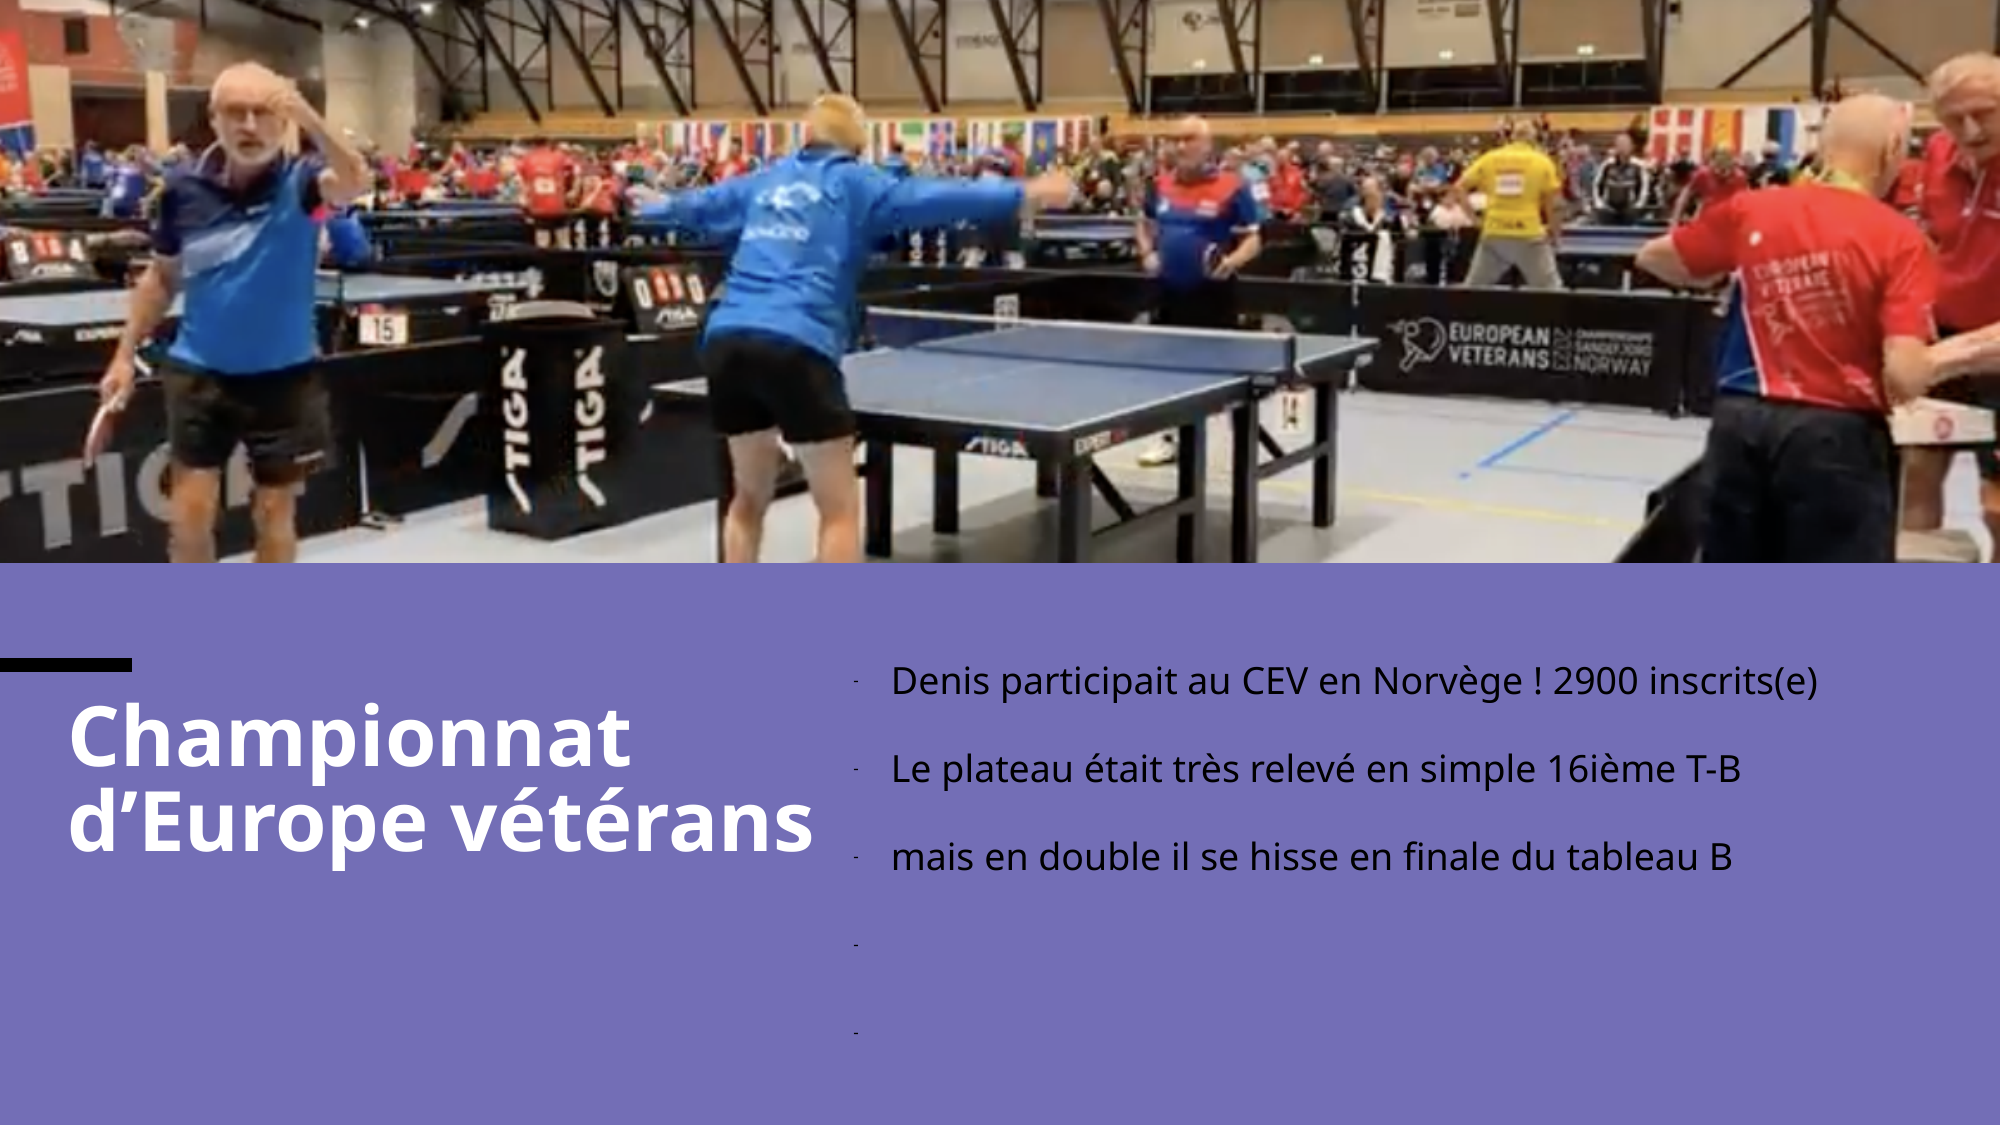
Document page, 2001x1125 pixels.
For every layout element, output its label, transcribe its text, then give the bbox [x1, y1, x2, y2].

title Championnat d’Europe vétérans [52, 691, 838, 910]
picture [0, 0, 2000, 563]
text_box [0, 563, 2000, 1125]
list Denis participait au CEV en Norvège ! 2900 inscrits(e) Le plateau était très relevé en simple 16ième T-B mais en double il se hisse en finale du tableau B [838, 636, 1926, 934]
